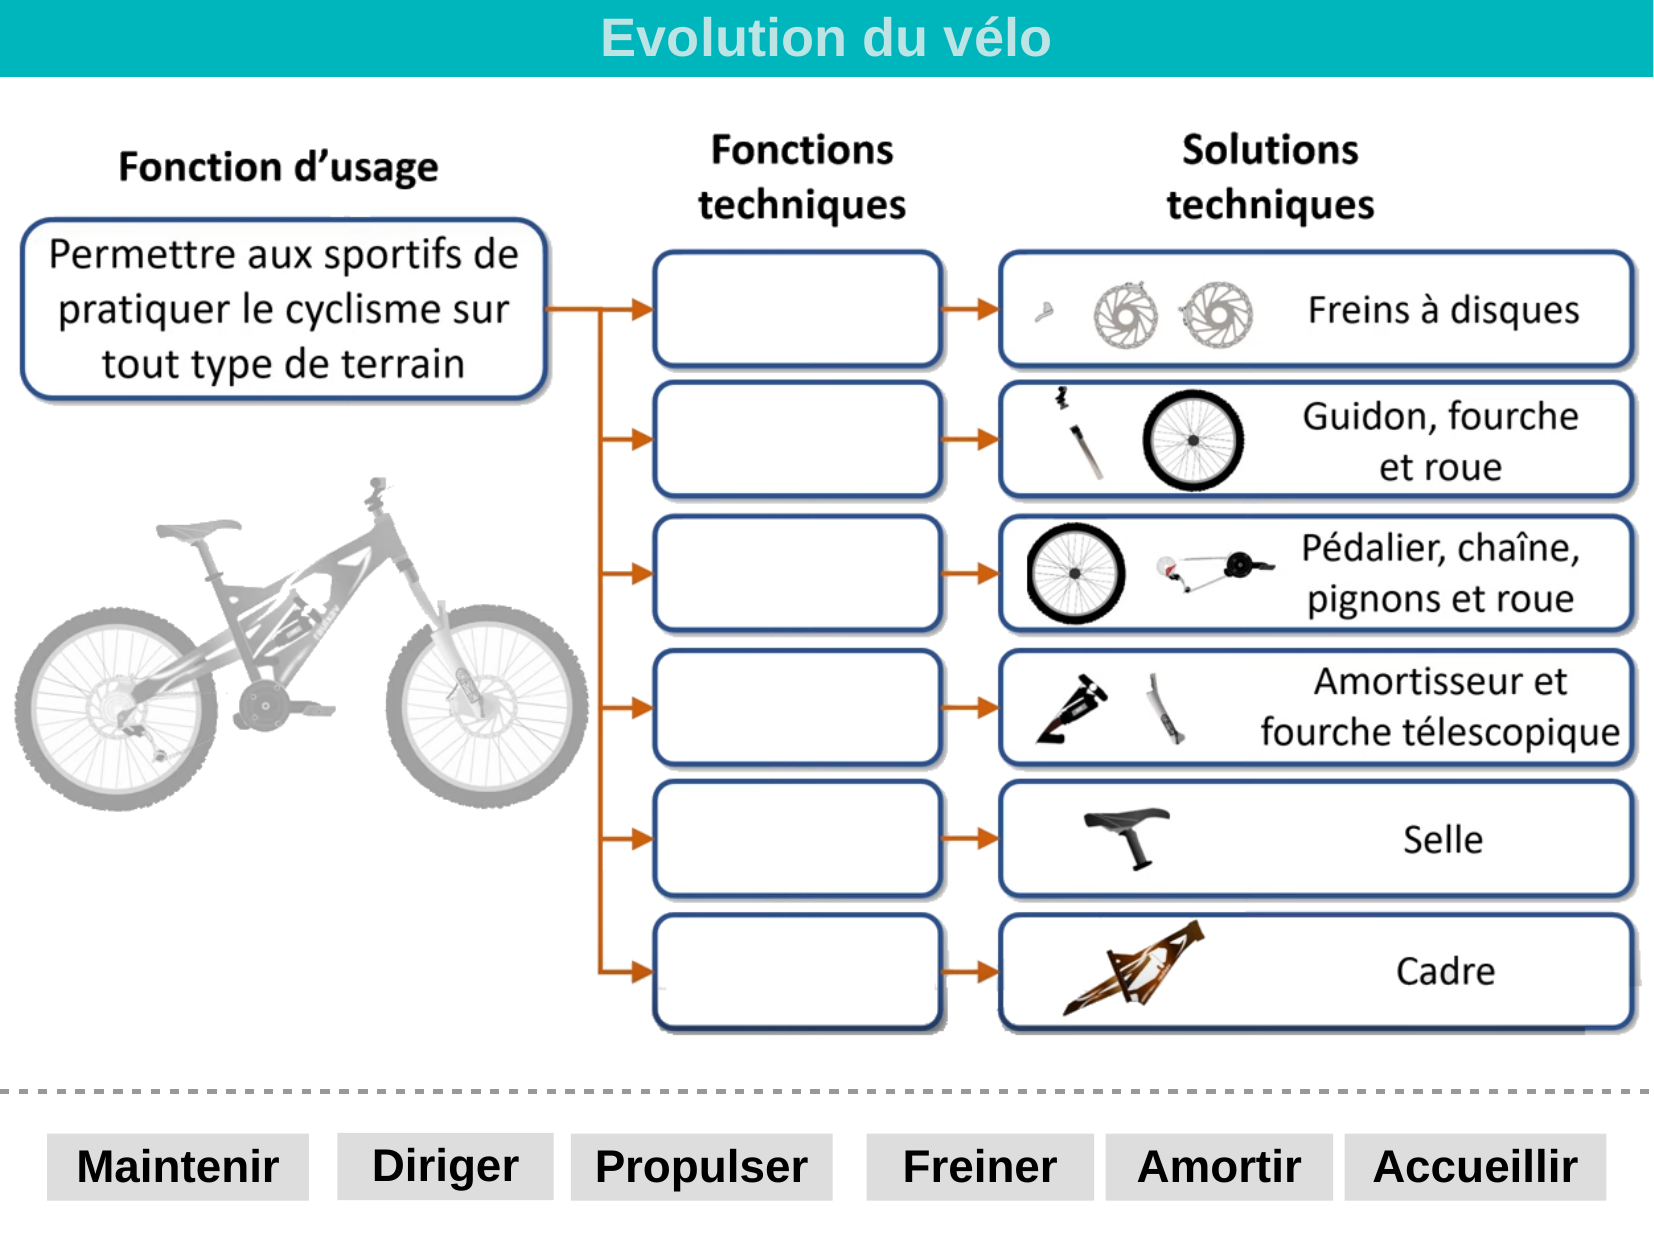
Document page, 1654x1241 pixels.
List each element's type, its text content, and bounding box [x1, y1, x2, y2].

text_box Diriger [337, 1132, 554, 1201]
text_box Freiner [866, 1133, 1095, 1201]
text_box Amortir [1105, 1133, 1334, 1201]
text_box Accueillir [1344, 1133, 1607, 1201]
text_box Evolution du vélo [0, 0, 1654, 77]
text_box Propulser [570, 1133, 833, 1201]
text_box Maintenir [47, 1133, 309, 1201]
picture [12, 122, 1642, 1055]
